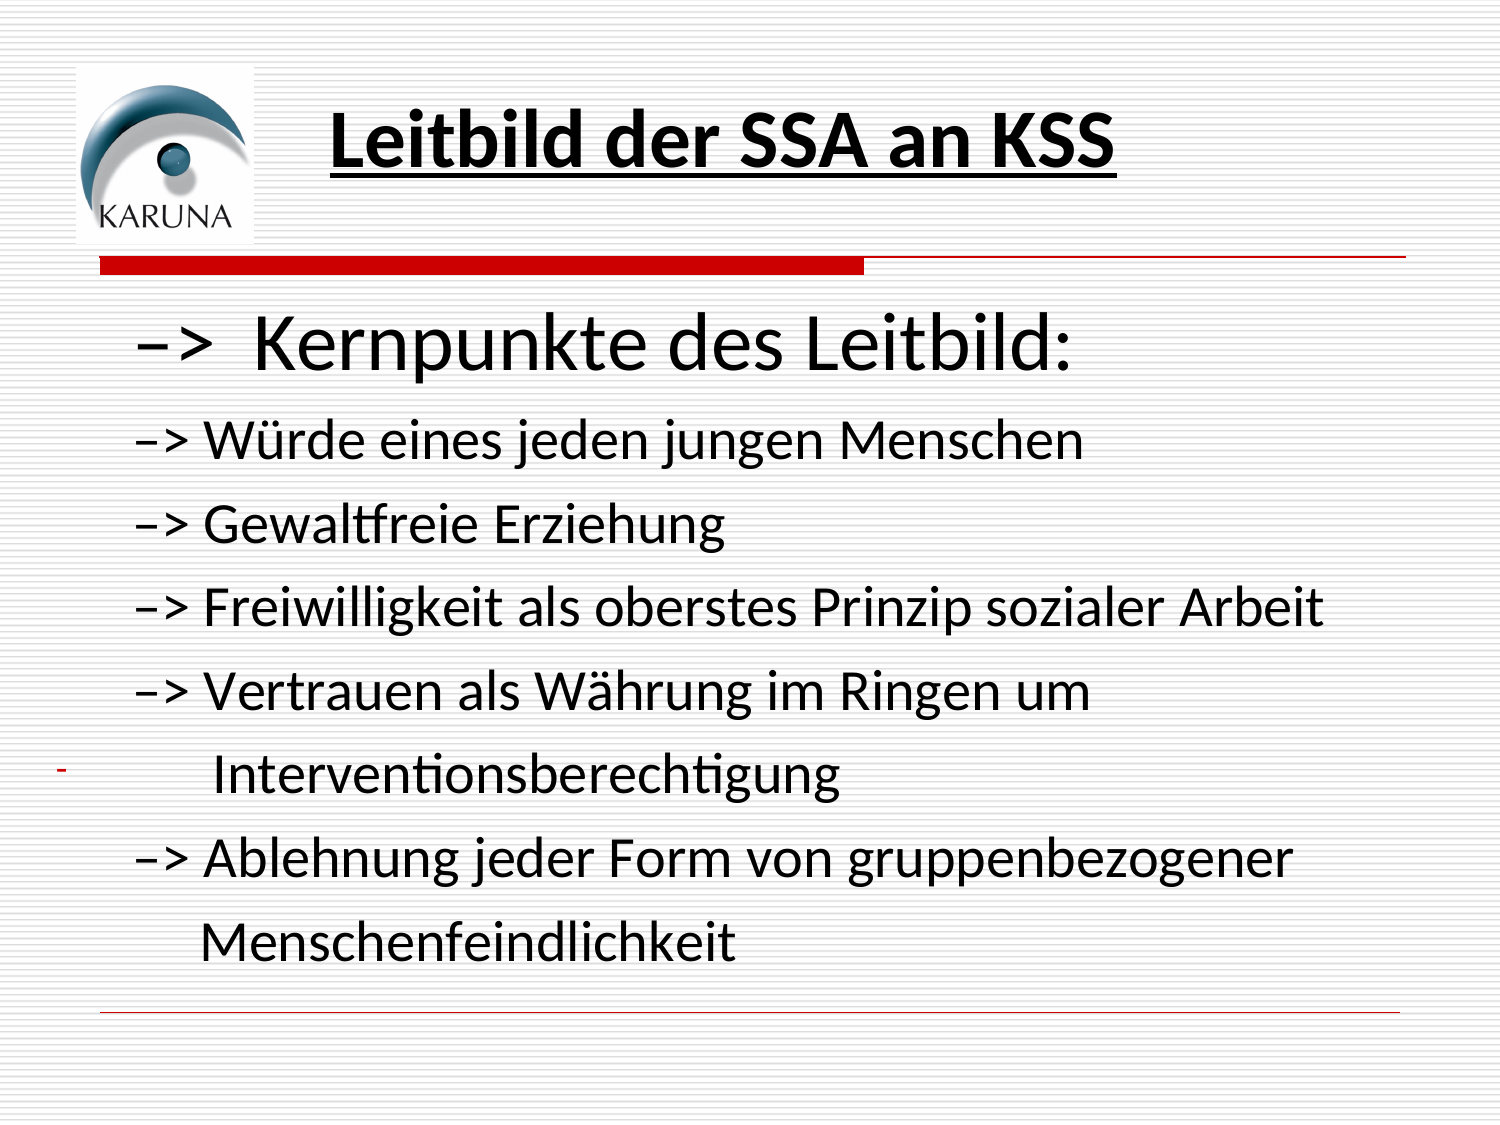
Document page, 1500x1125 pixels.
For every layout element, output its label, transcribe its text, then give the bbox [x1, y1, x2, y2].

picture [0, 0, 1500, 1125]
title Leitbild der SSA an KSS [314, 97, 1178, 192]
list –> Kernpunkte des Leitbild: –> Würde eines jeden jungen Menschen –> Gewaltfreie Erziehung –> Freiwilligkeit als oberstes Prinzip sozialer Arbeit –> Vertrauen als Währung im Ringen um Interventionsberechtigung –> Ablehnung jeder Form von gruppenbezogener Menschenfeindlichkeit [41, 290, 1447, 1071]
